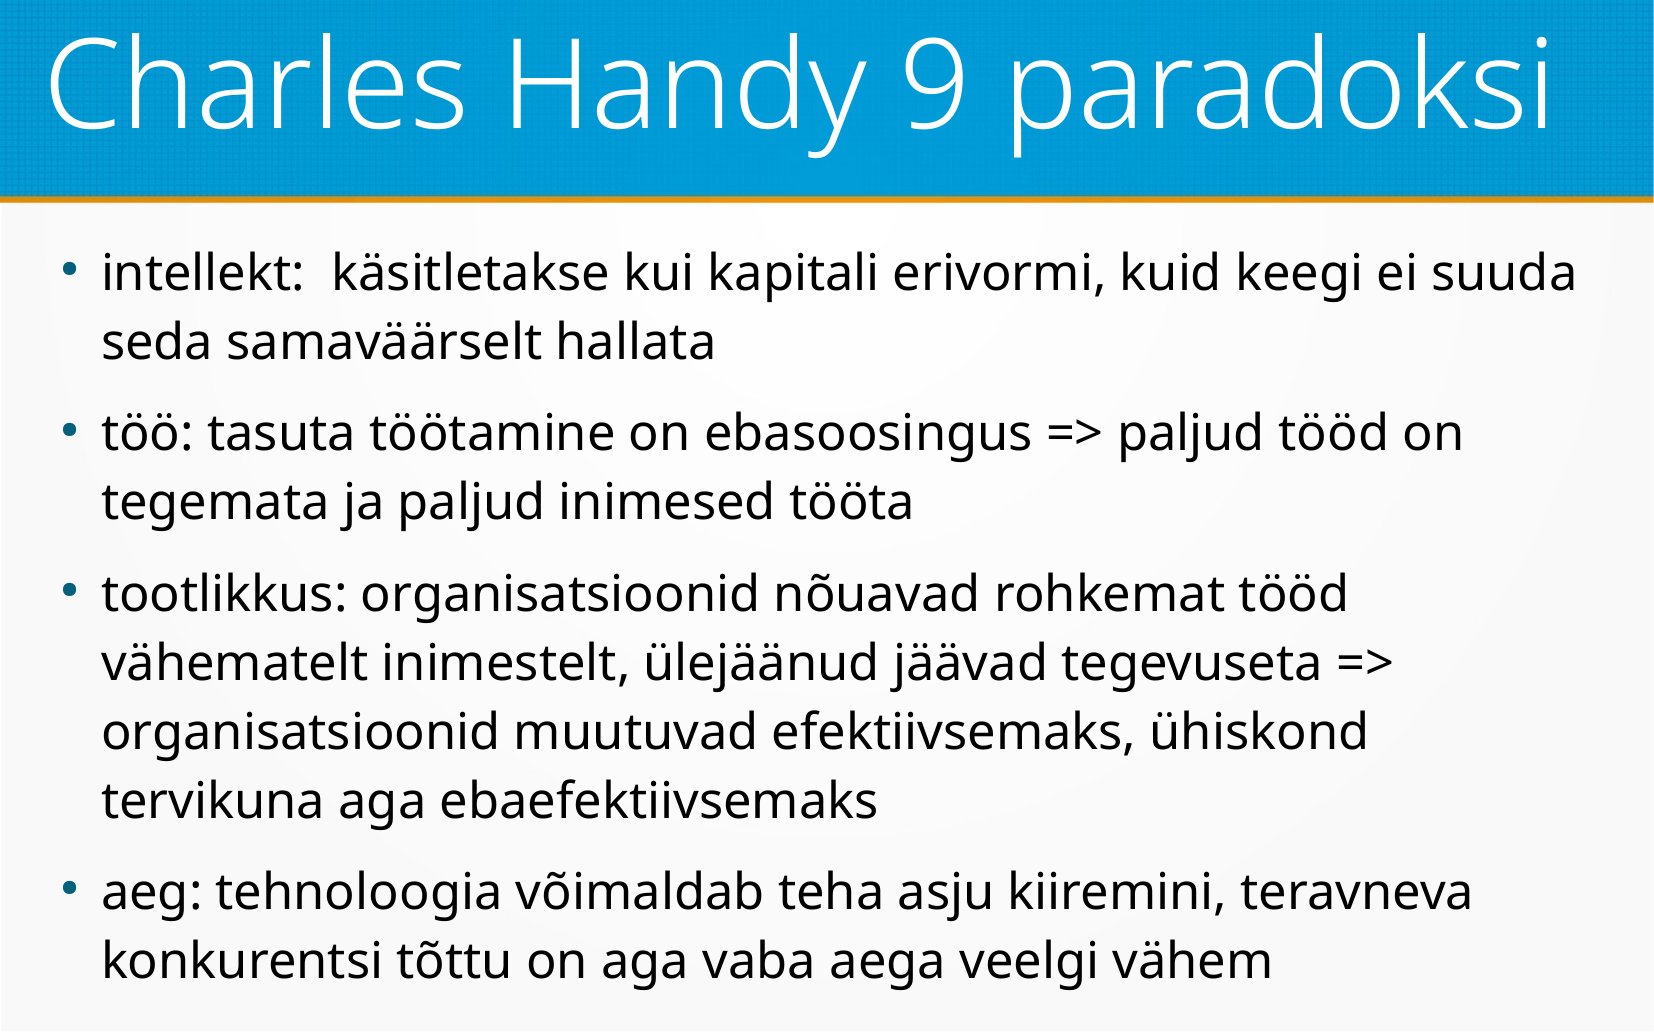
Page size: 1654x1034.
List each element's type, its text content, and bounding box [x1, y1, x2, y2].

title Charles Handy 9 paradoksi [43, 0, 1619, 166]
picture [0, 195, 1654, 1034]
list intellekt: käsitletakse kui kapitali erivormi, kuid keegi ei suuda seda samaväärselt hallata töö: tasuta töötamine on ebasoosingus => paljud tööd on tegemata ja paljud inimesed tööta tootlikkus: organisatsioonid nõuavad rohkemat tööd vähematelt inimestelt, ülejäänud jäävad tegevuseta => organisatsioonid muutuvad efektiivsemaks, ühiskond tervikuna aga ebaefektiivsemaks aeg: tehnoloogia võimaldab teha asju kiiremini, teravneva konkurentsi tõttu on aga vaba aega veelgi vähem [47, 236, 1607, 1002]
